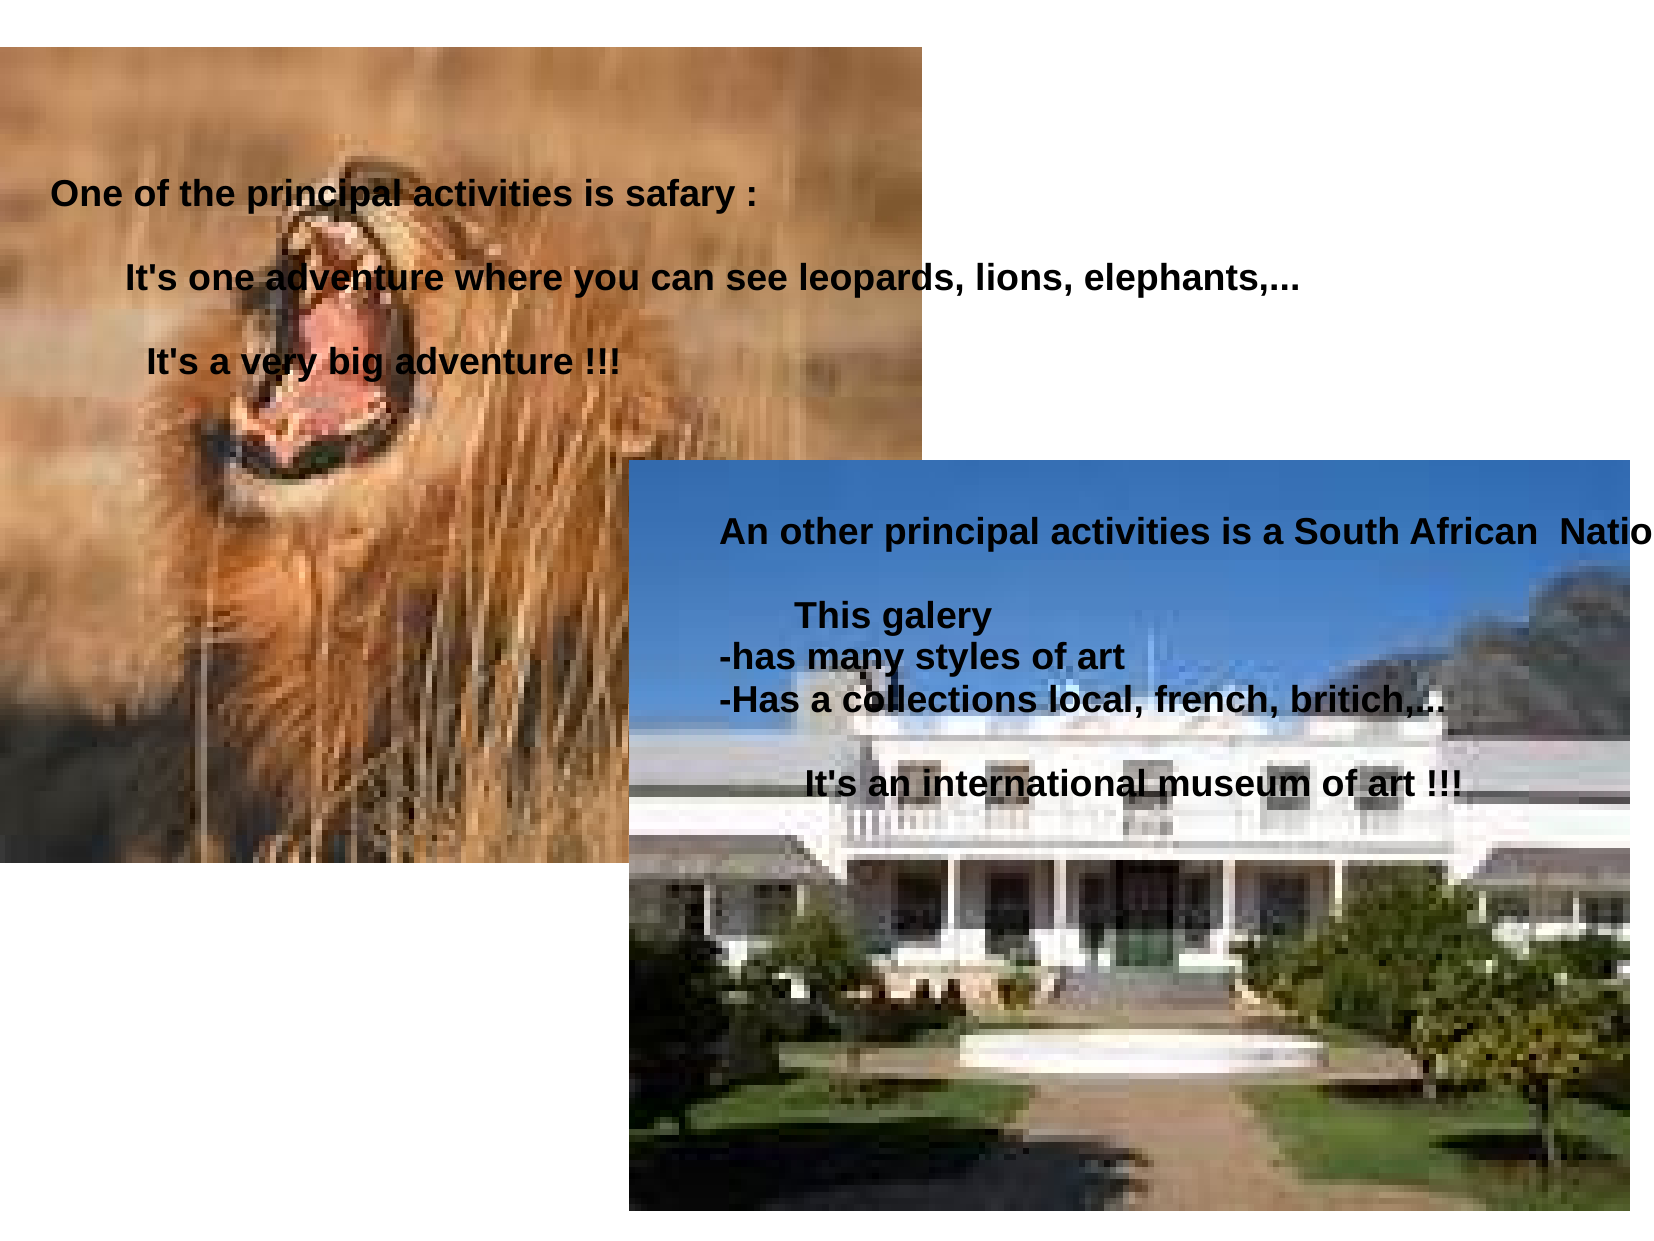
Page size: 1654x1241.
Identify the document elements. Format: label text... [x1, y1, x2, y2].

picture [0, 47, 1630, 1211]
text_box An other principal activities is a South African National Art Galery : This galery -has many styles of art -Has a collections local, french, britich,... It's an international museum of art !!! [704, 502, 1567, 854]
text_box One of the principal activities is safary : It's one adventure where you can see leopards, lions, elephants,... It's a very big adventure !!! [35, 165, 686, 517]
picture [917, 273, 922, 287]
